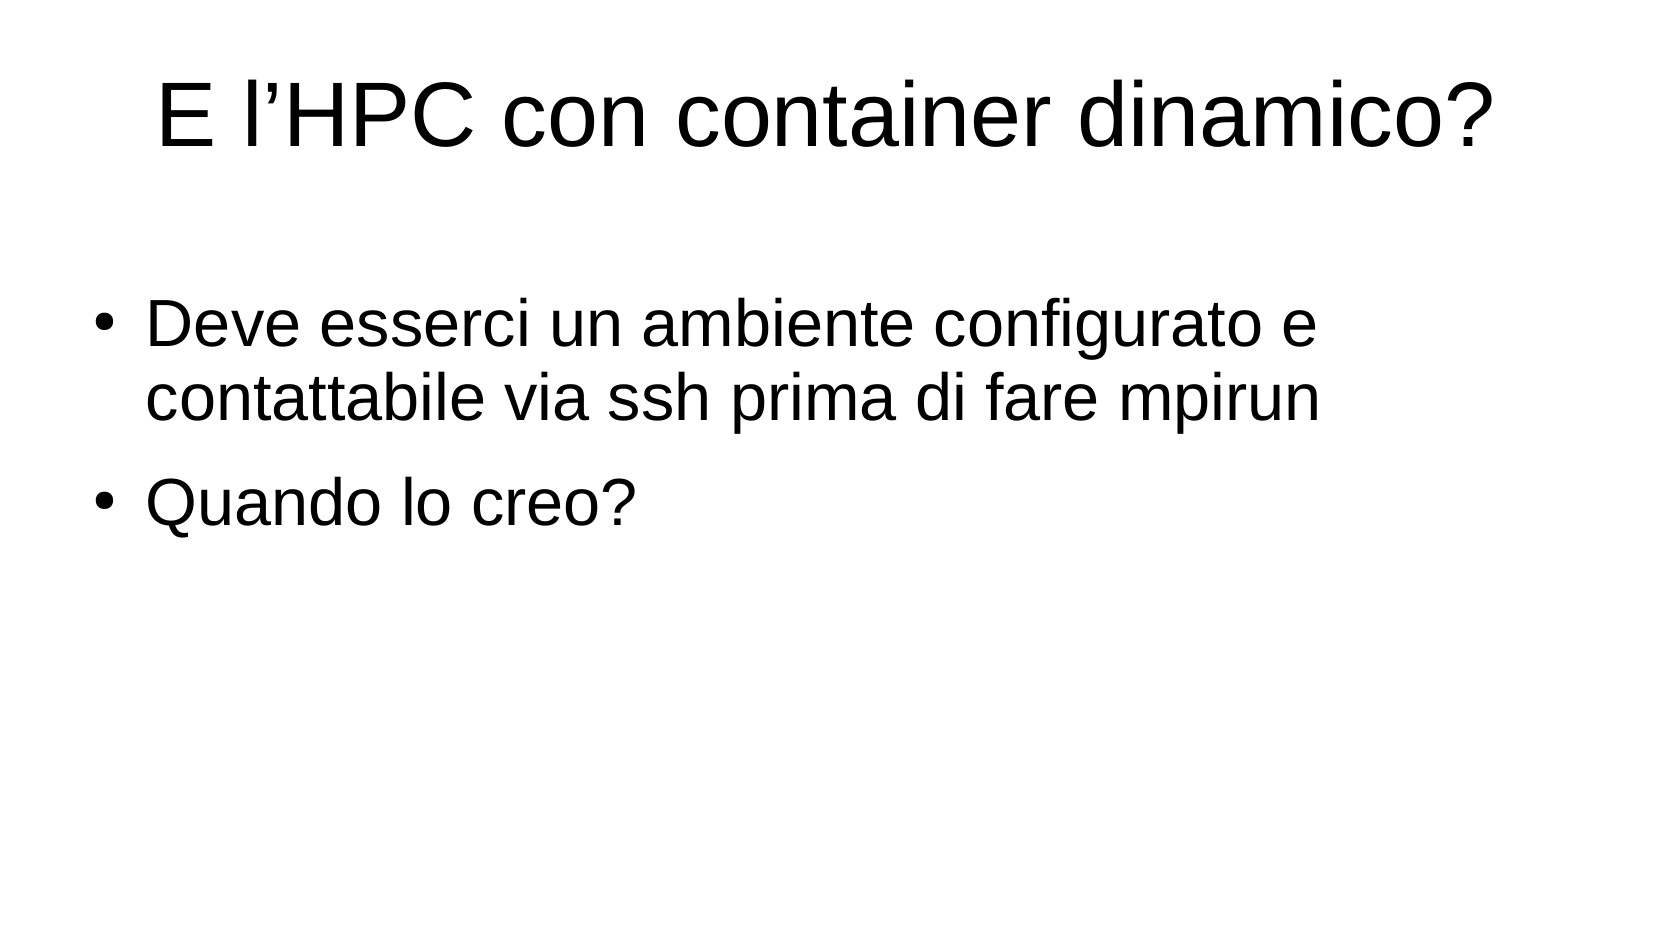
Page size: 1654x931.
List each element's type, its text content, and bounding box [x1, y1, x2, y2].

title E l’HPC con container dinamico? [82, 37, 1571, 193]
list Deve esserci un ambiente configurato e contattabile via ssh prima di fare mpirun Quando lo creo? [75, 285, 1564, 826]
